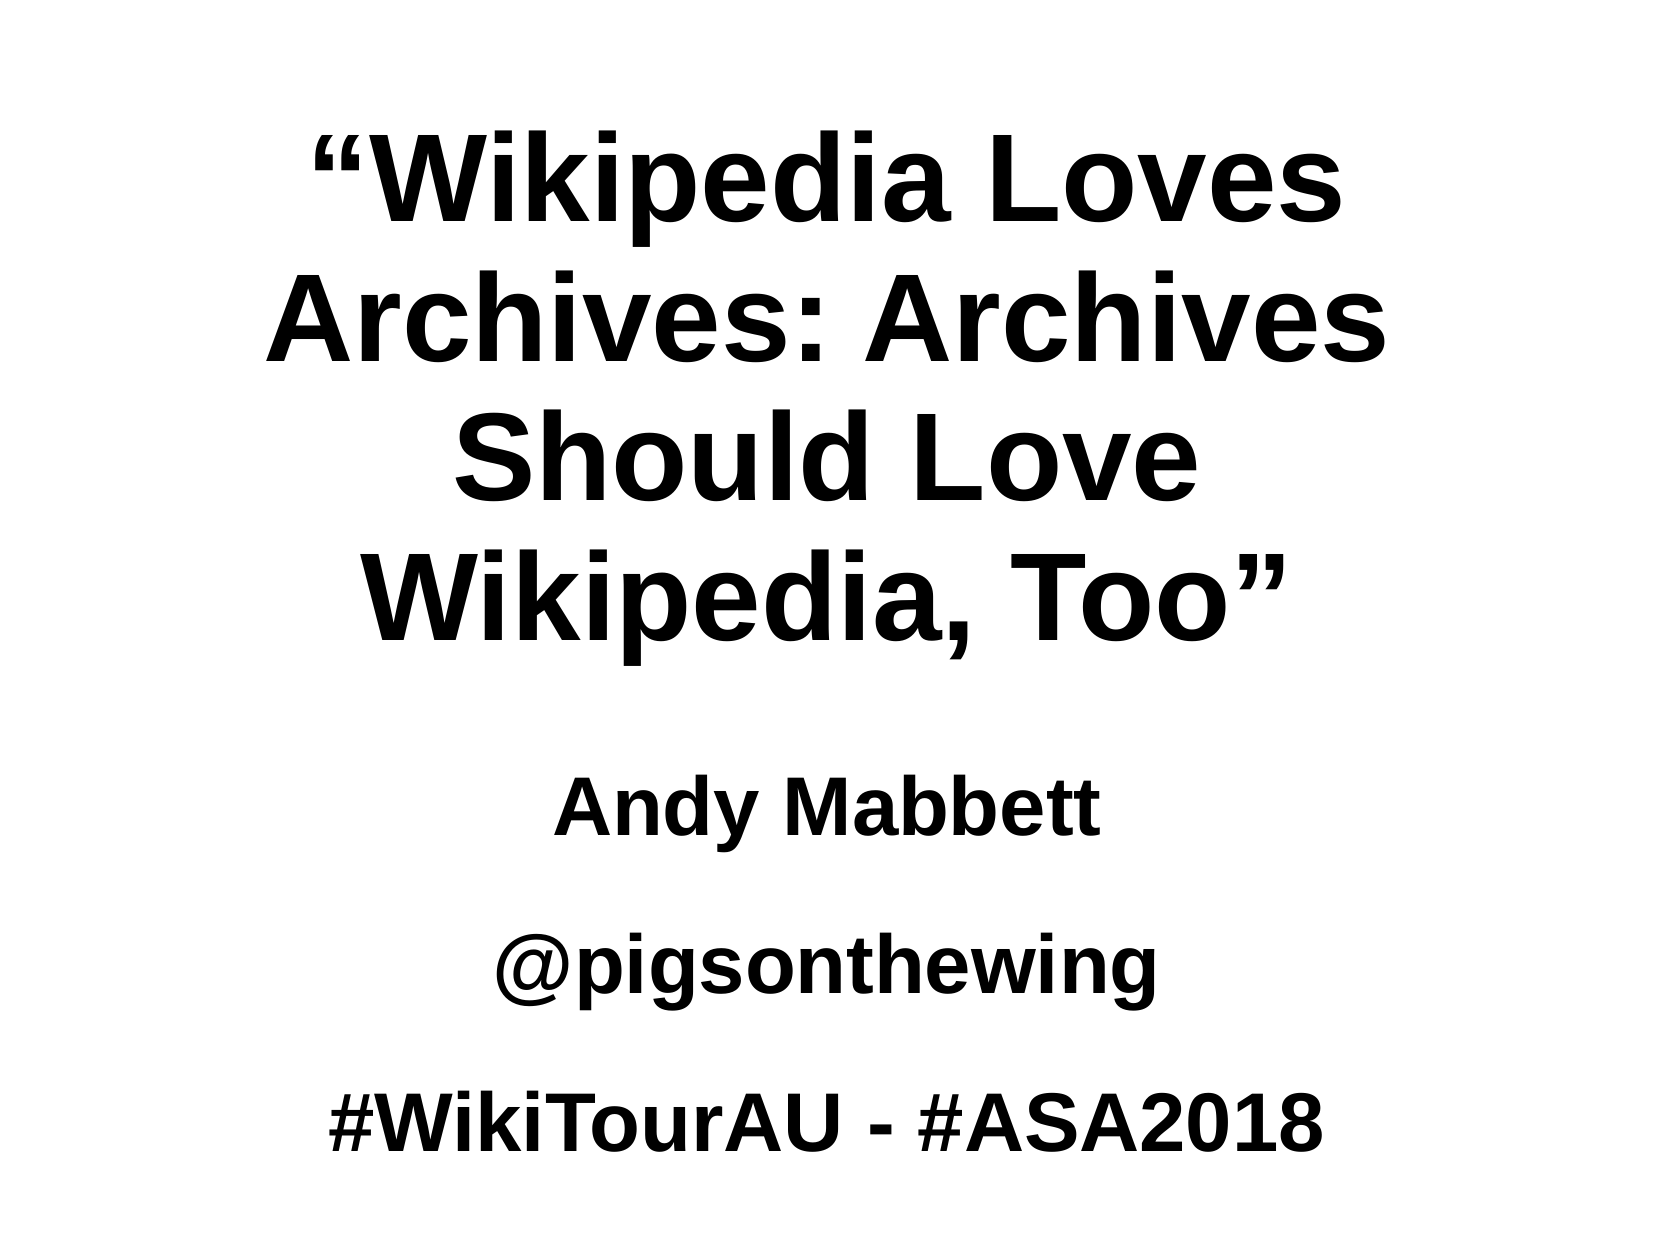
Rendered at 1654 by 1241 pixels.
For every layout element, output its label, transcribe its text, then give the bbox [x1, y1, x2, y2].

subtitle “Wikipedia Loves Archives: Archives Should Love Wikipedia, Too” Andy Mabbett @pigsonthewing #WikiTourAU - #ASA2018 [190, 107, 1464, 1170]
